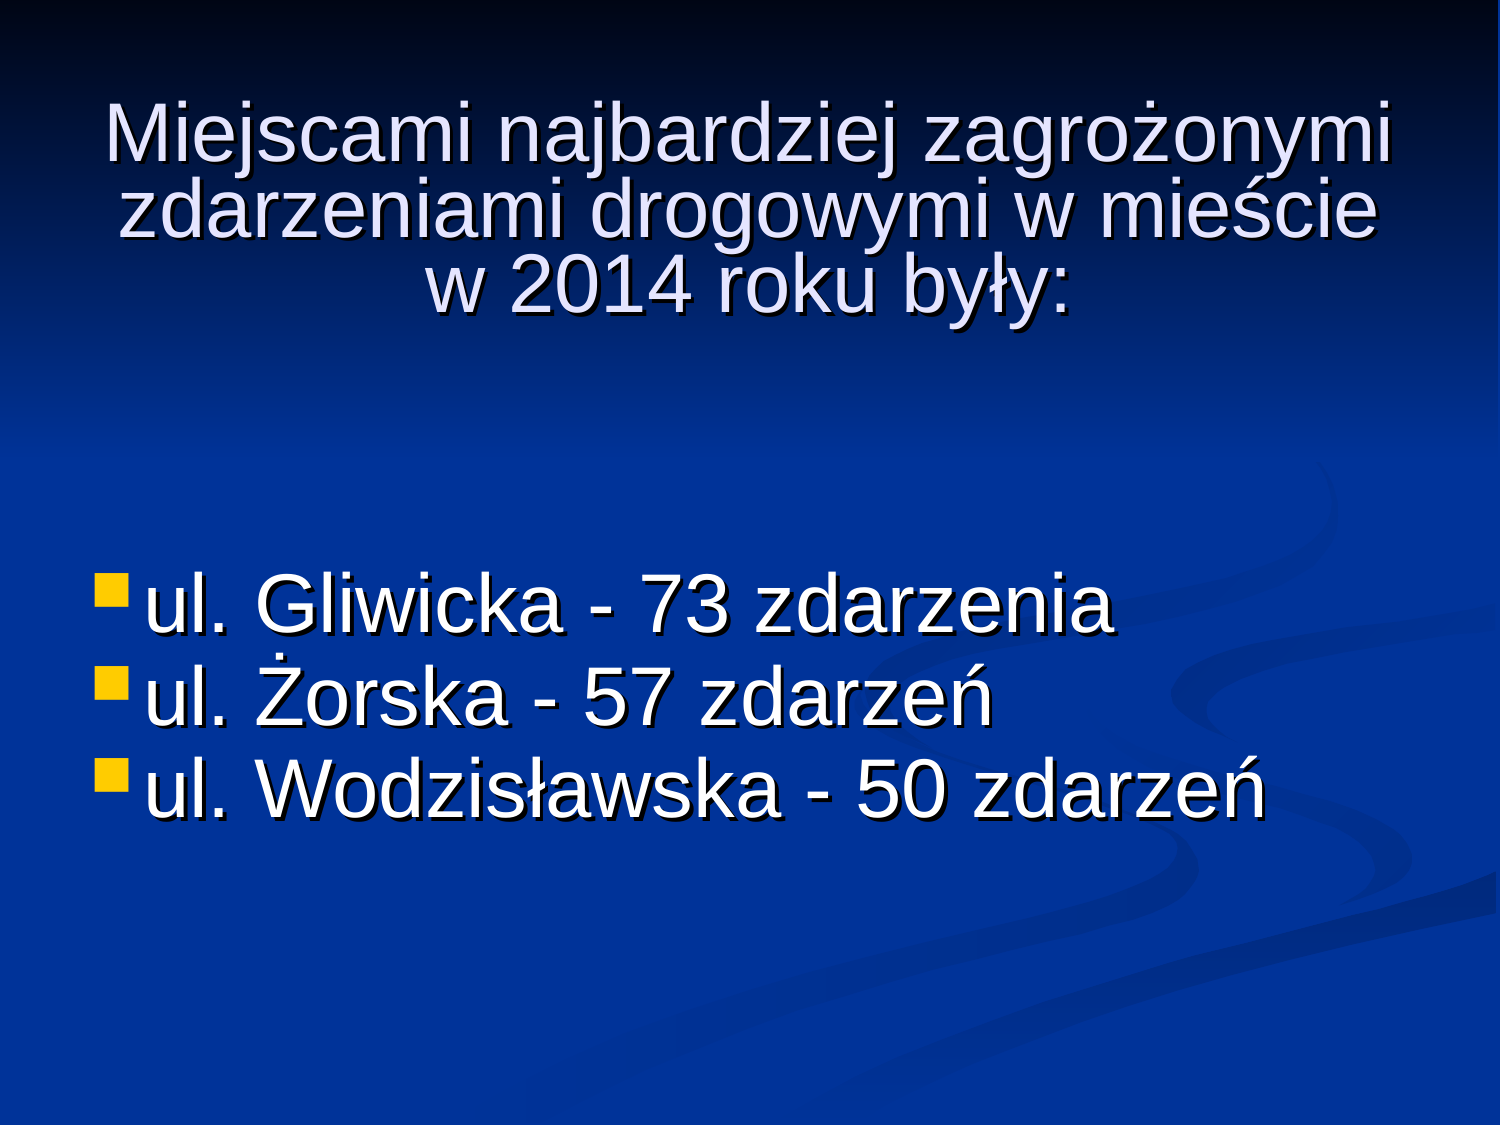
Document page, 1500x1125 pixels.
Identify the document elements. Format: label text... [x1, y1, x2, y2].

list ul. Gliwicka - 73 zdarzenia ul. Żorska - 57 zdarzeń ul. Wodzisławska - 50 zdarzeń [75, 262, 1424, 1005]
title Miejscami najbardziej zagrożonymi zdarzeniami drogowymi w mieście w 2014 roku były: [75, 21, 1424, 256]
